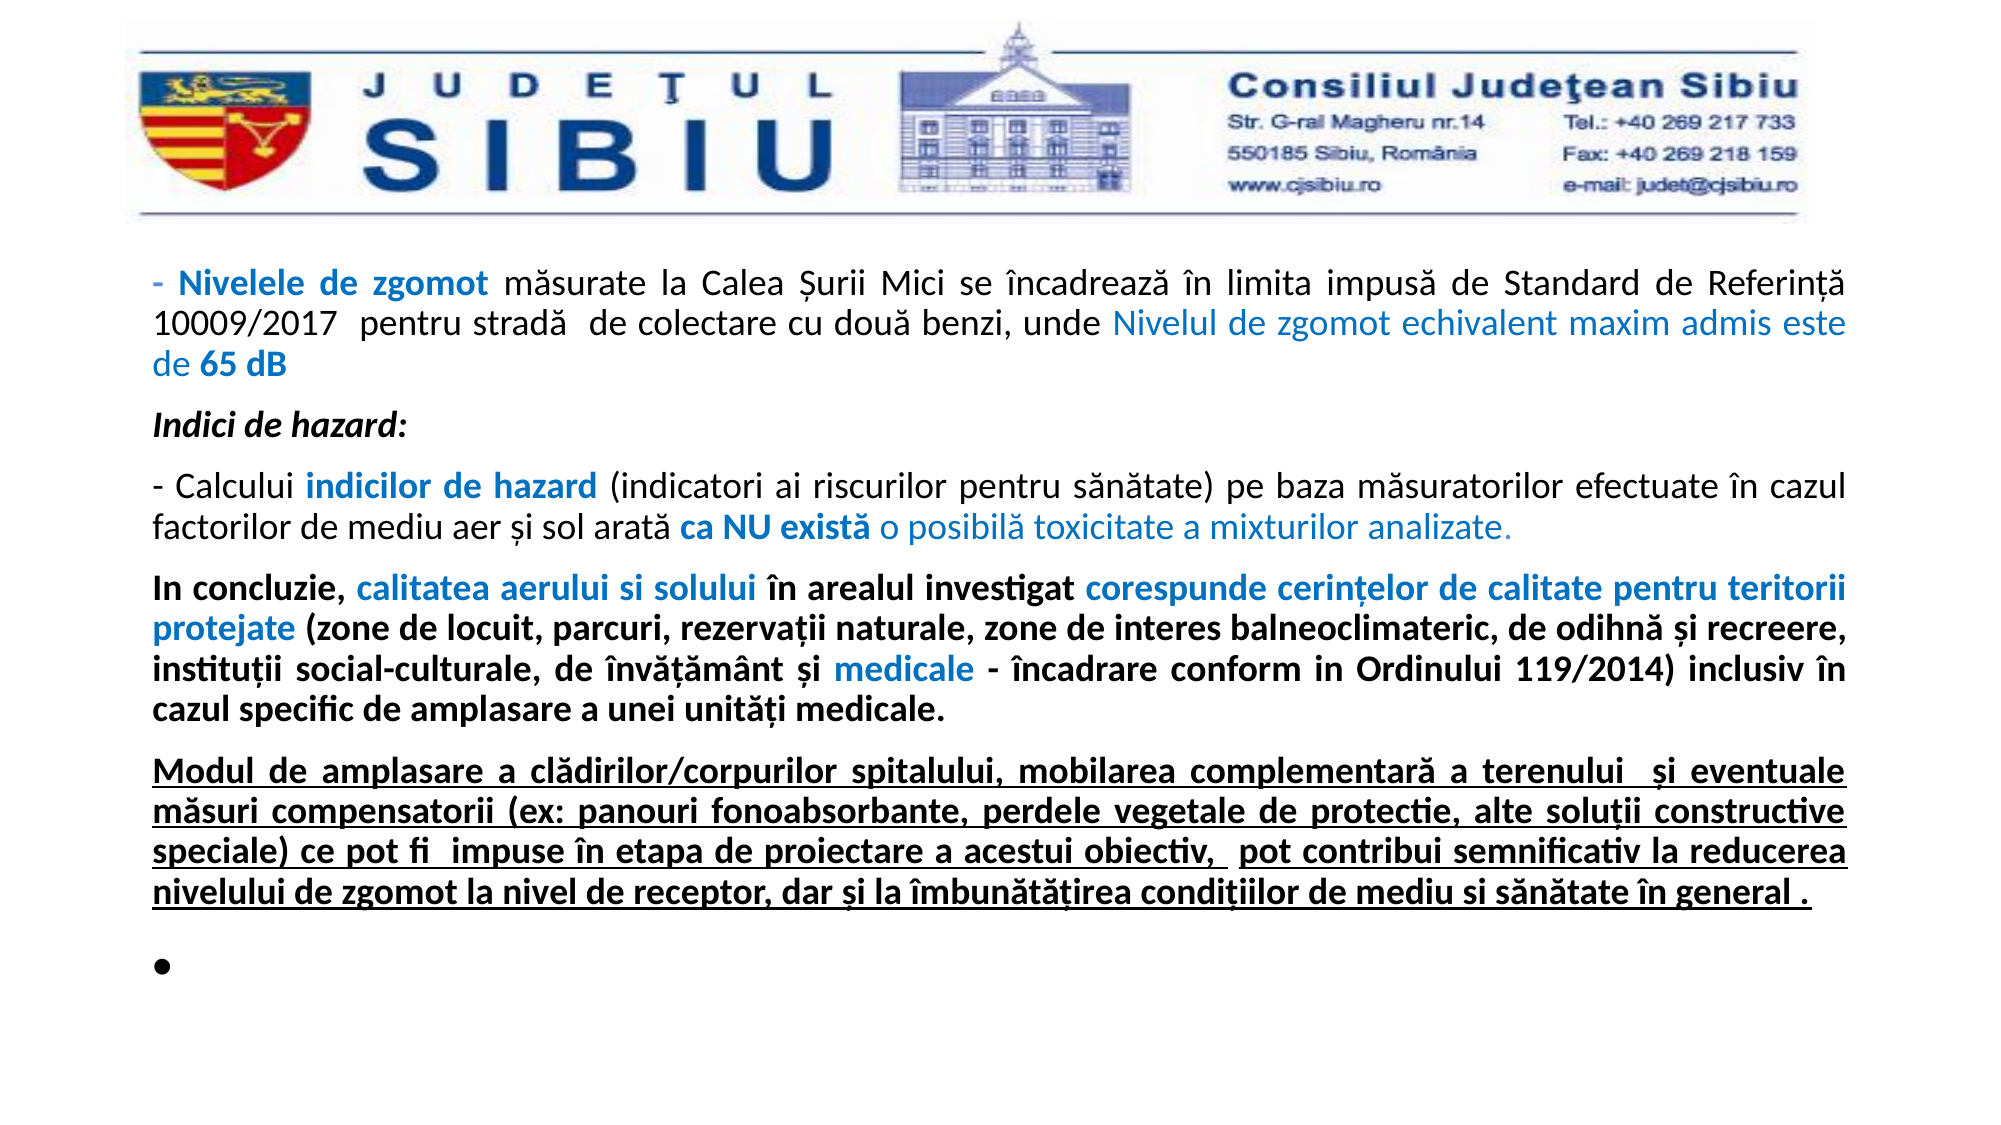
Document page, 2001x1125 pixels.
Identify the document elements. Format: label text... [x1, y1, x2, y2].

list - Nivelele de zgomot măsurate la Calea Șurii Mici se încadrează în limita impusă de Standard de Referință 10009/2017 pentru stradă de colectare cu două benzi, unde Nivelul de zgomot echivalent maxim admis este de 65 dB Indici de hazard: - Calcului indicilor de hazard (indicatori ai riscurilor pentru sănătate) pe baza măsuratorilor efectuate în cazul factorilor de mediu aer și sol arată ca NU există o posibilă toxicitate a mixturilor analizate. In concluzie, calitatea aerului si solului în arealul investigat corespunde cerințelor de calitate pentru teritorii protejate (zone de locuit, parcuri, rezervaţii naturale, zone de interes balneoclimateric, de odihnă şi recreere, instituţii social-culturale, de învăţământ şi medicale - încadrare conform in Ordinului 119/2014) inclusiv în cazul specific de amplasare a unei unități medicale. Modul de amplasare a clădirilor/corpurilor spitalului, mobilarea complementară a terenului și eventuale măsuri compensatorii (ex: panouri fonoabsorbante, perdele vegetale de protectie, alte soluții constructive speciale) ce pot fi impuse în etapa de proiectare a acestui obiectiv, pot contribui semnificativ la reducerea nivelului de zgomot la nivel de receptor, dar și la îmbunătățirea condițiilor de mediu si sănătate în general . [137, 255, 1863, 1014]
picture [125, 19, 1816, 224]
